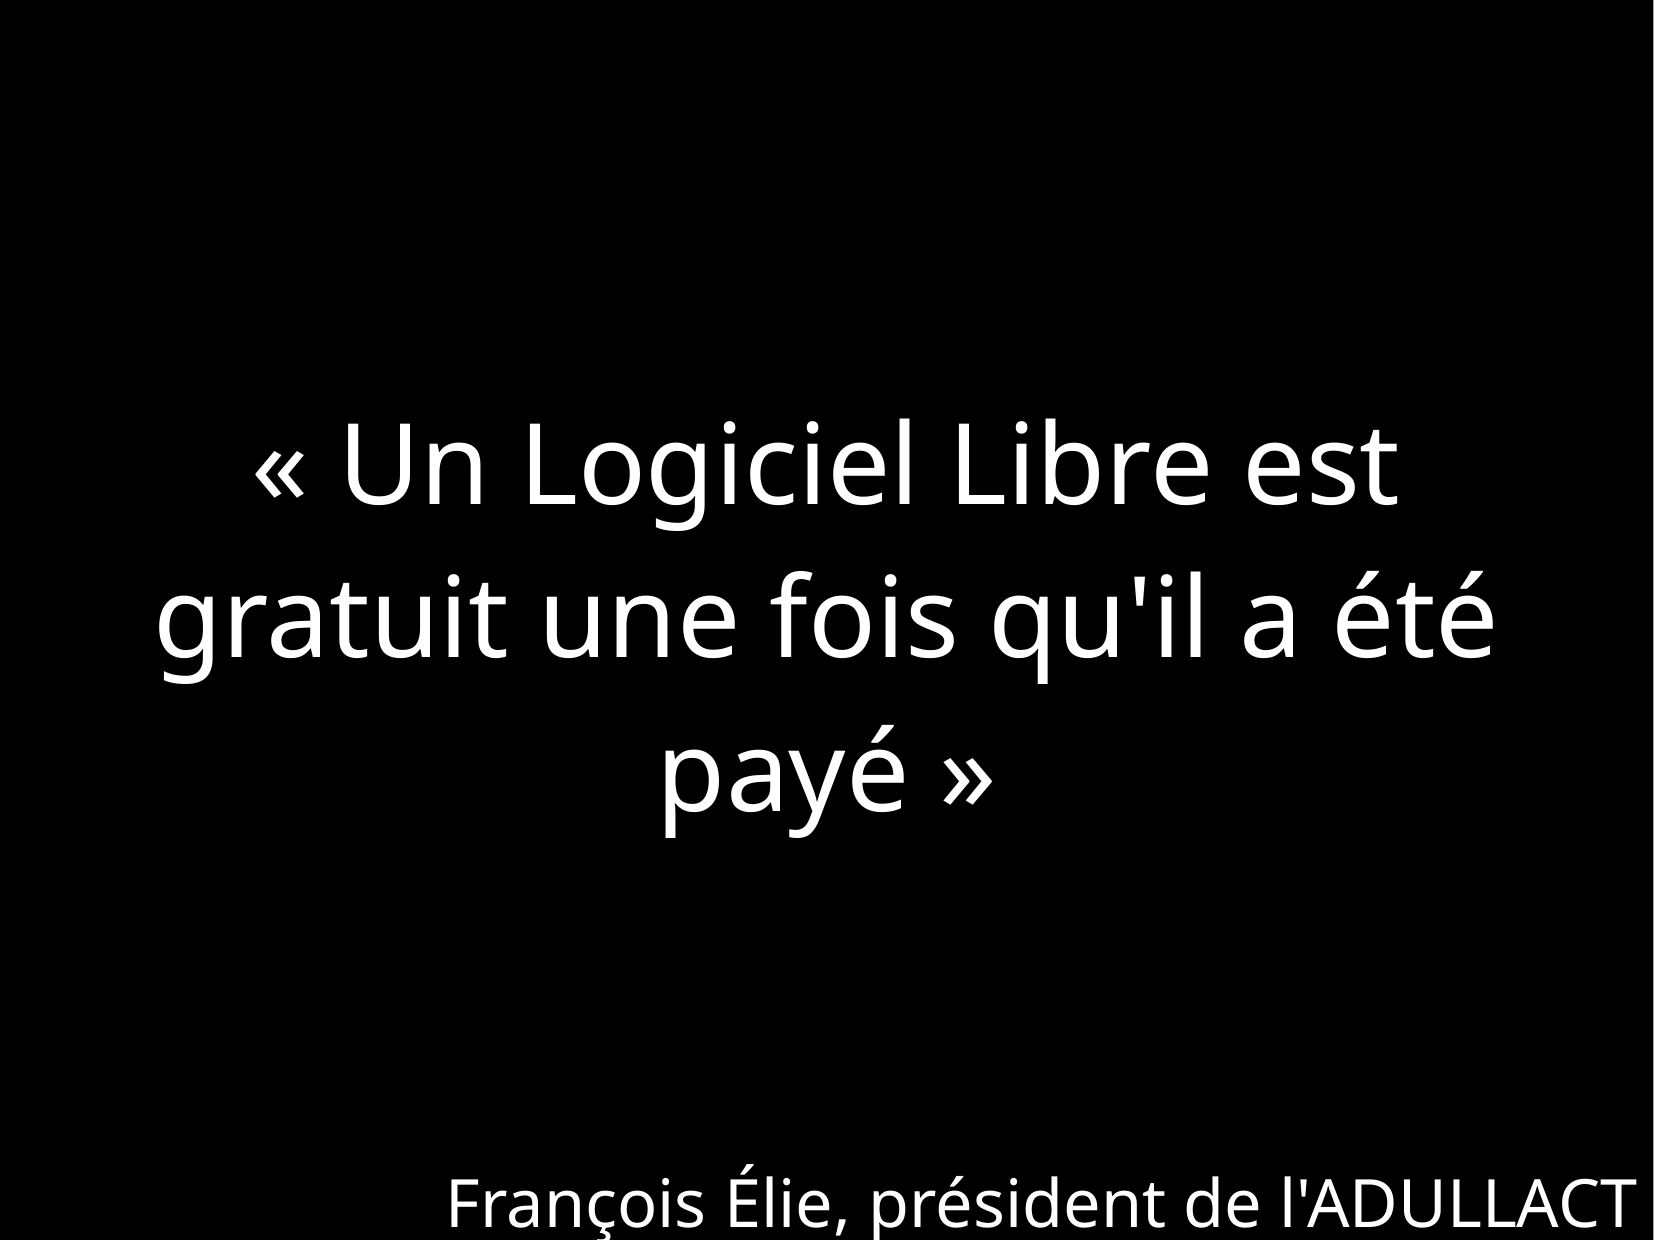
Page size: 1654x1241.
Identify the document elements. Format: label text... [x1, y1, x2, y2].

title « Un Logiciel Libre est gratuit une fois qu'il a été payé » [82, 56, 1571, 1148]
text_box François Élie, président de l'ADULLACT [0, 1148, 1654, 1241]
